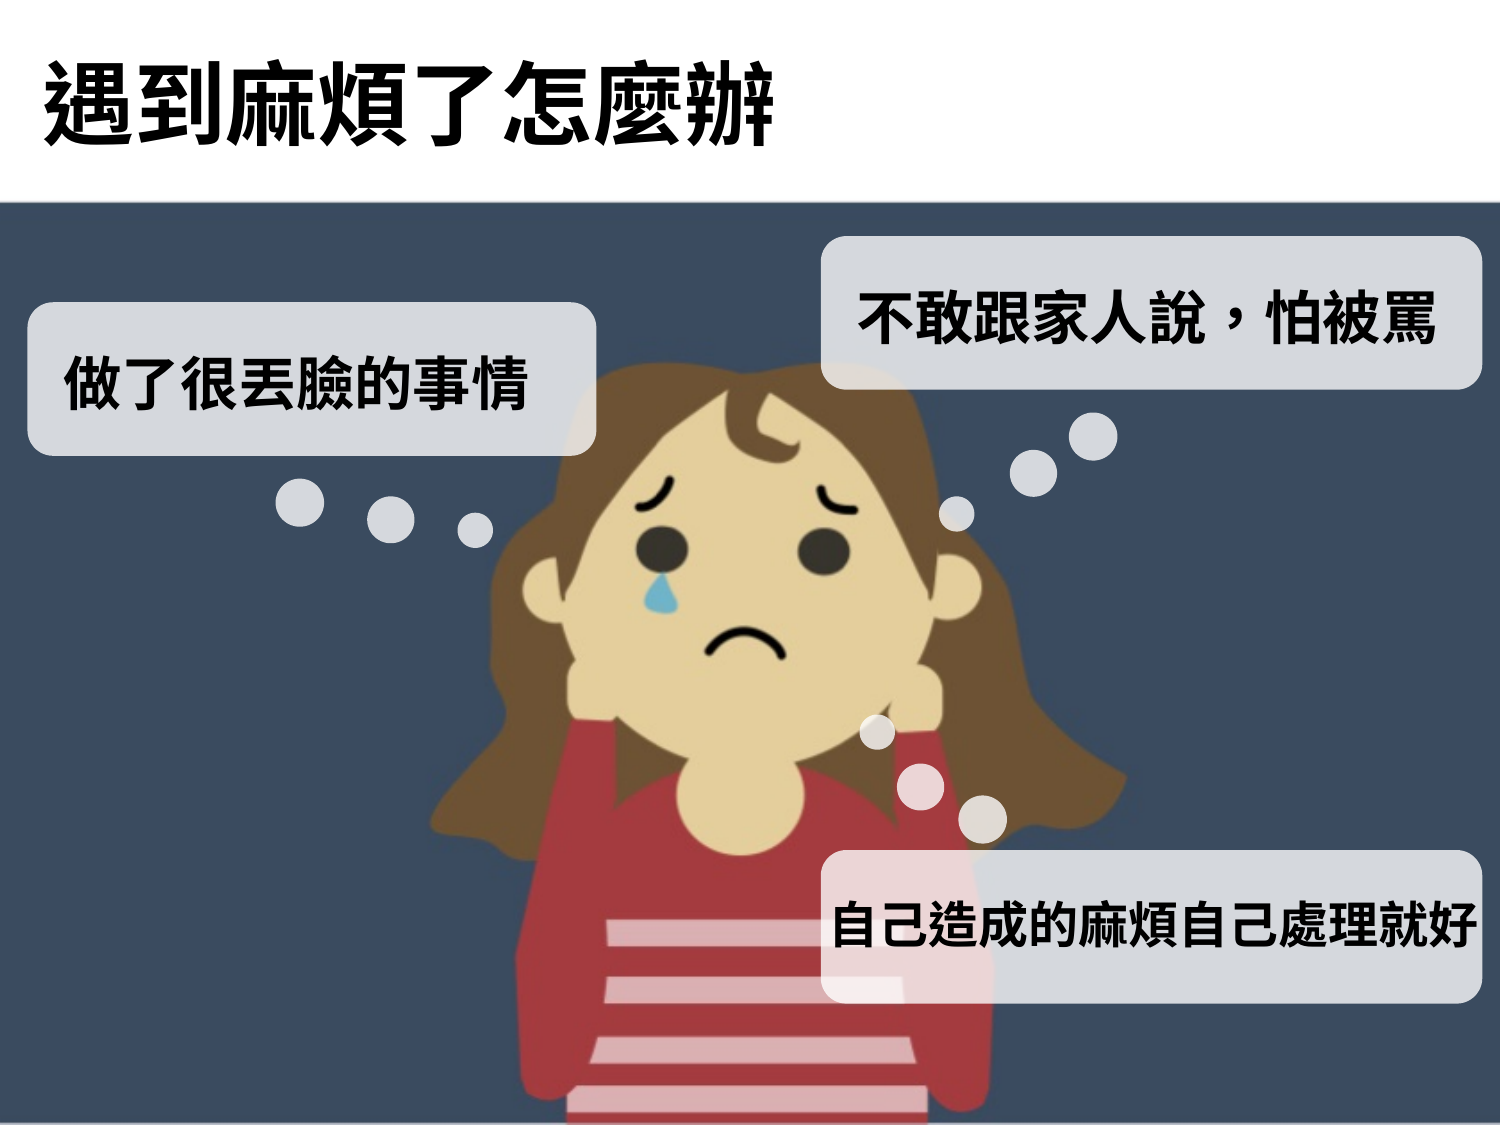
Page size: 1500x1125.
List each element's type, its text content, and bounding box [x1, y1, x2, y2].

text_box 自己造成的麻煩自己處理就好 [813, 886, 1494, 961]
text_box [27, 302, 597, 456]
text_box [896, 763, 945, 811]
text_box [820, 236, 1483, 390]
text_box [859, 714, 895, 750]
text_box 做了很丟臉的事情 [49, 339, 545, 425]
picture [0, 196, 1500, 1125]
text_box [820, 961, 1483, 1004]
text_box [367, 496, 415, 544]
text_box [457, 512, 493, 548]
text_box [820, 850, 1483, 886]
text_box [1068, 412, 1118, 461]
text_box 不敢跟家人說，怕被罵 [842, 273, 1455, 358]
text_box [938, 496, 975, 532]
text_box [1009, 449, 1058, 497]
text_box [275, 478, 325, 527]
title 遇到麻煩了怎麼辦 [27, 8, 1378, 196]
text_box [958, 795, 1007, 844]
